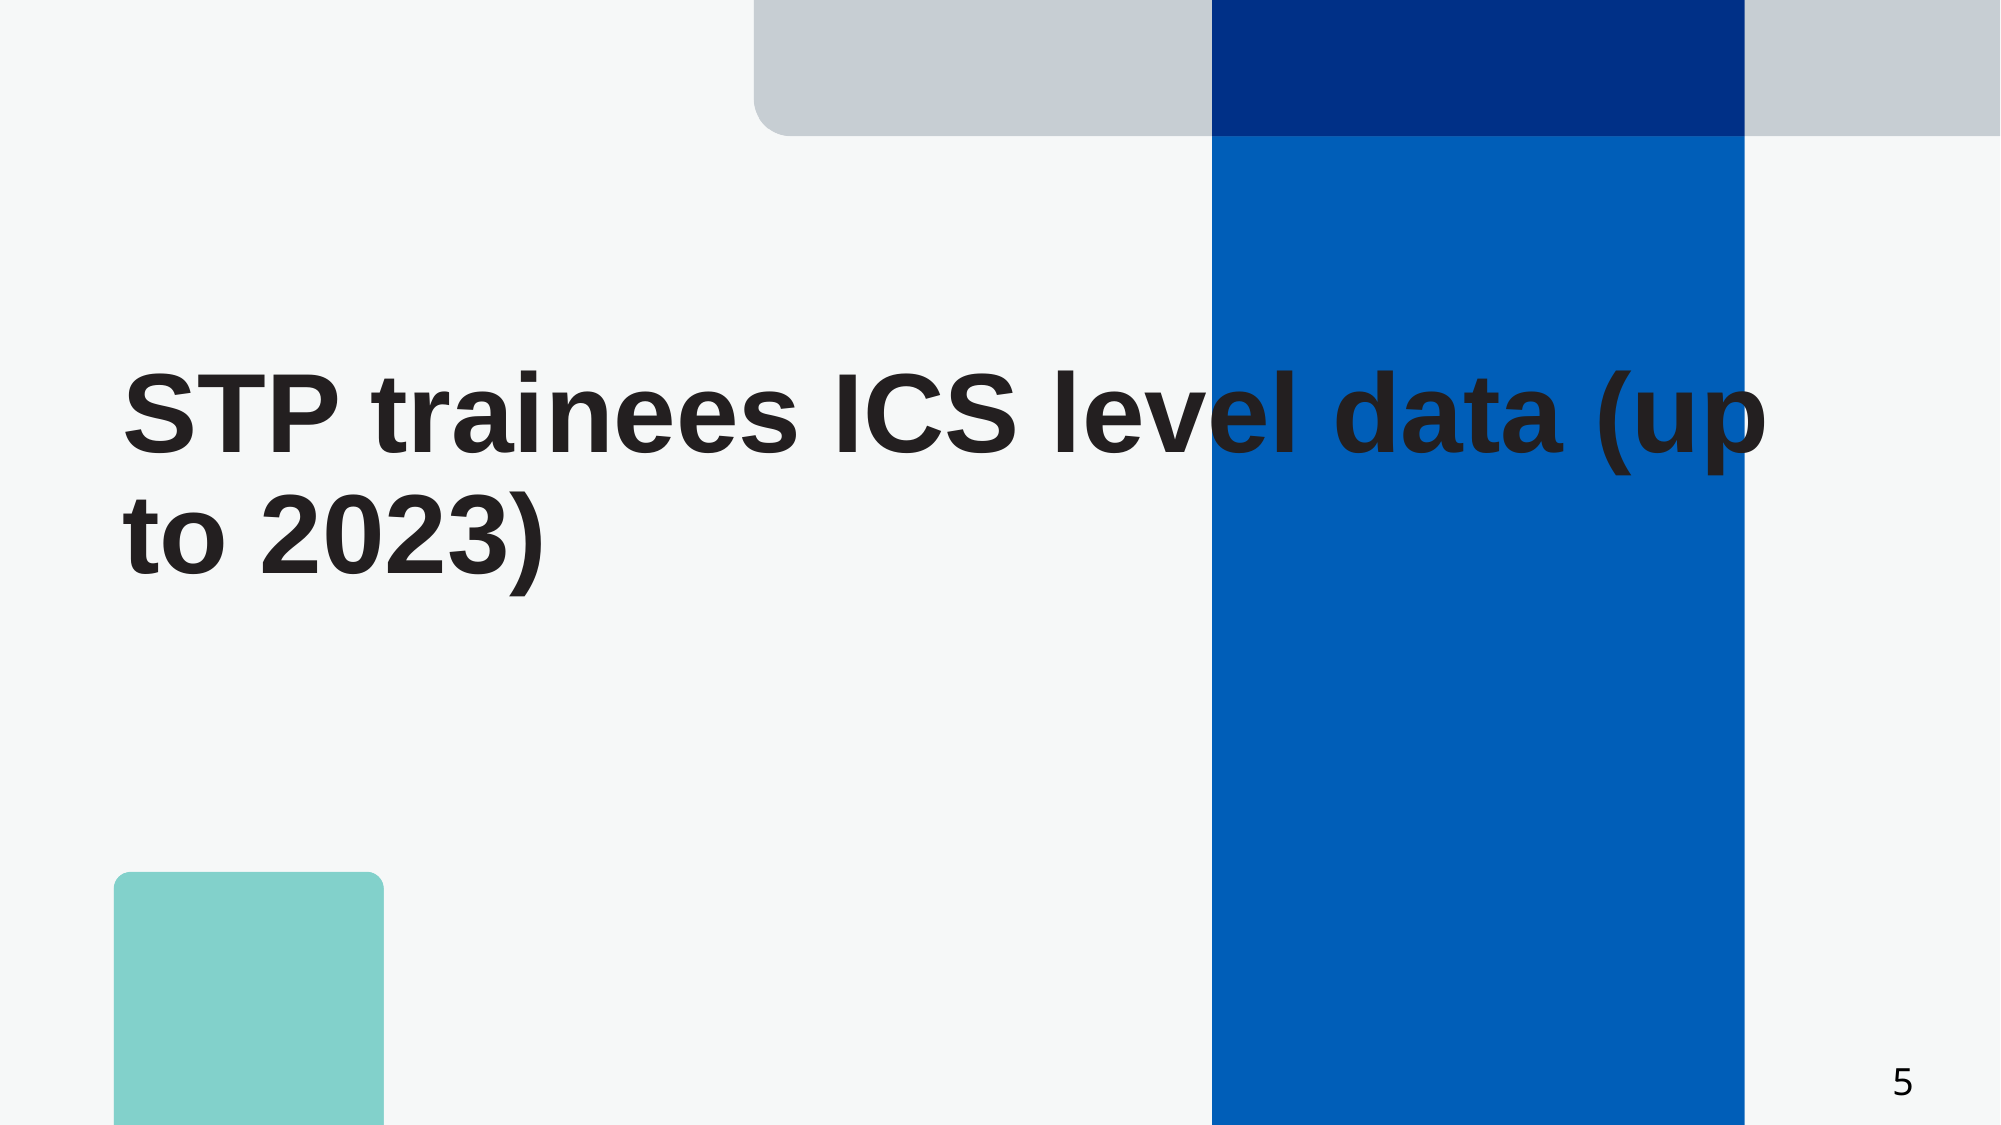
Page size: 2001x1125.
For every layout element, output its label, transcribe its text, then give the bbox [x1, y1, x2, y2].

title STP trainees ICS level data (up to 2023) [122, 355, 1000, 573]
